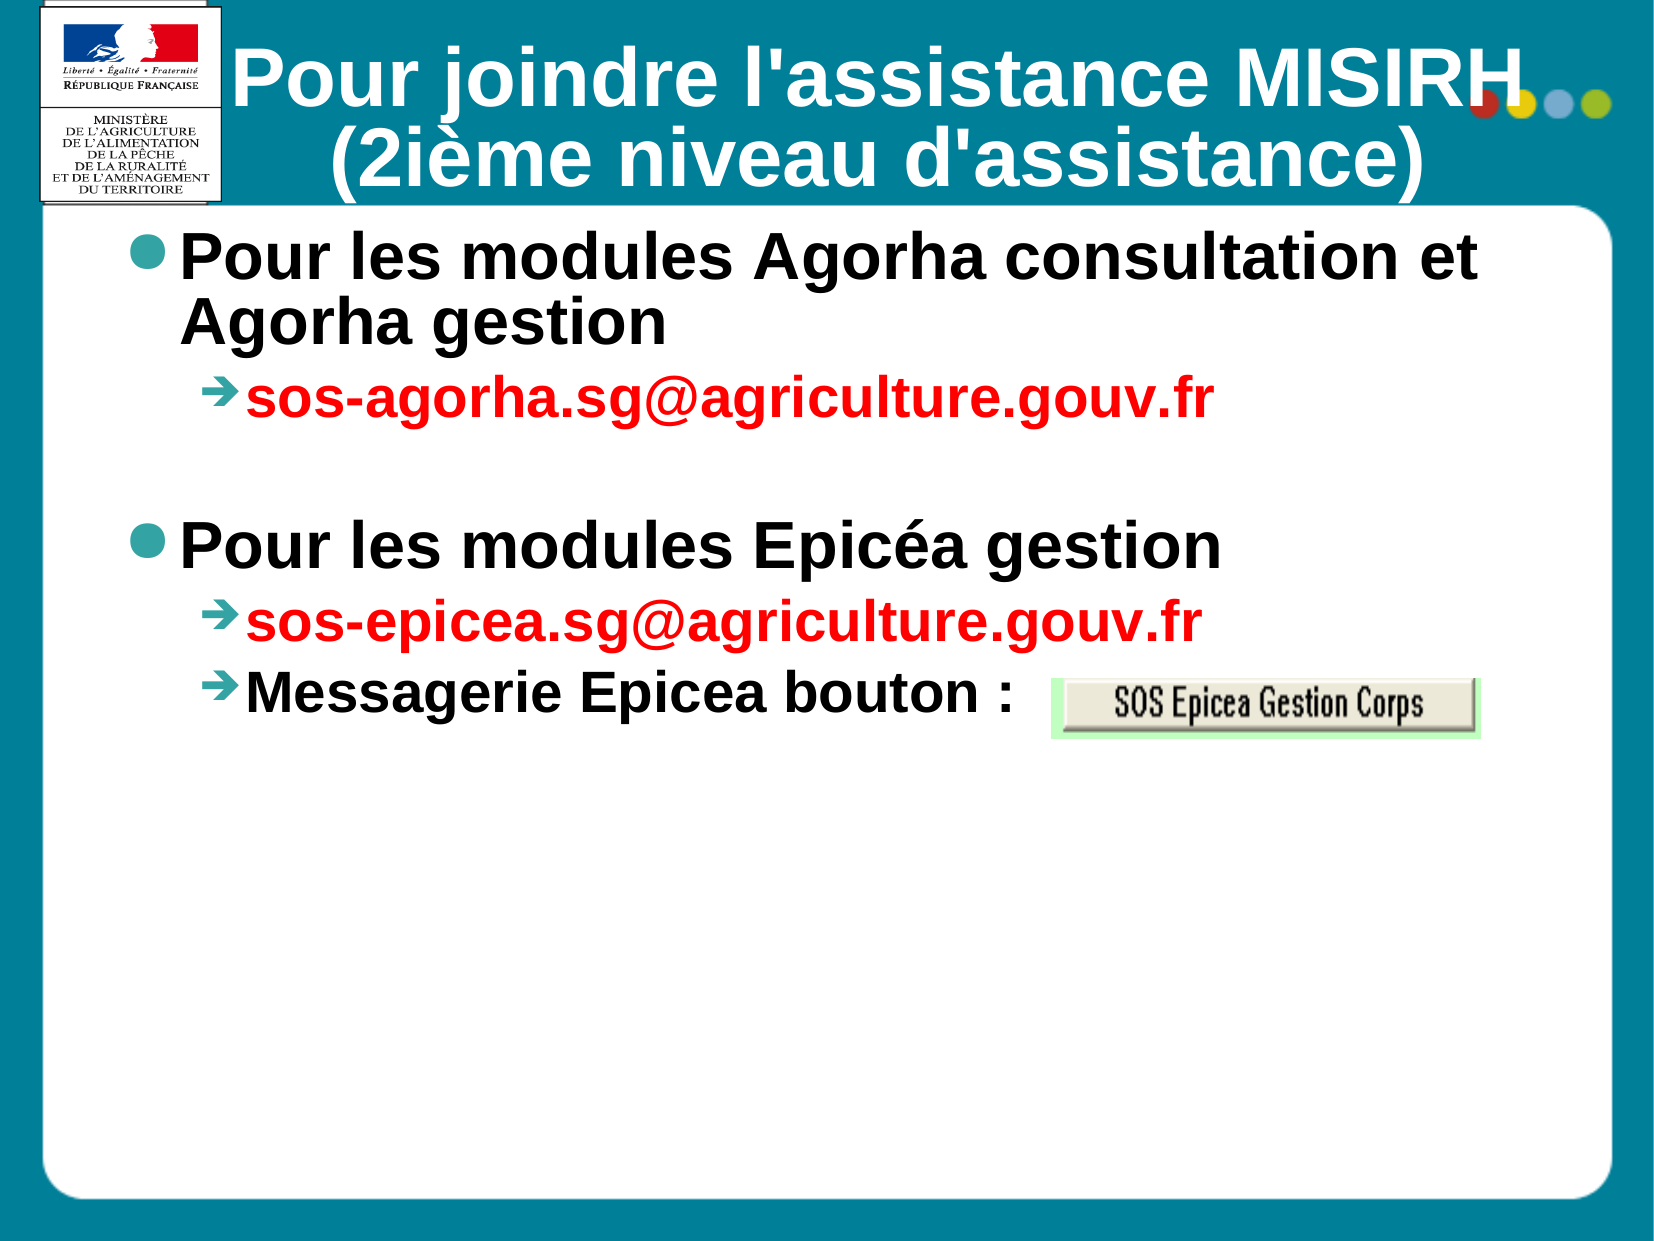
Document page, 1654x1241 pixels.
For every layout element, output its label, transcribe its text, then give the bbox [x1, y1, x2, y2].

picture [1051, 678, 1481, 739]
title Pour joindre l'assistance MISIRH (2ième niveau d'assistance) [192, 0, 1565, 245]
picture [0, 0, 1654, 1241]
list Pour les modules Agorha consultation et Agorha gestion sos-agorha.sg@agriculture.gouv.fr Pour les modules Epicéa gestion sos-epicea.sg@agriculture.gouv.fr Messagerie Epicea bouton : [123, 227, 1529, 1110]
